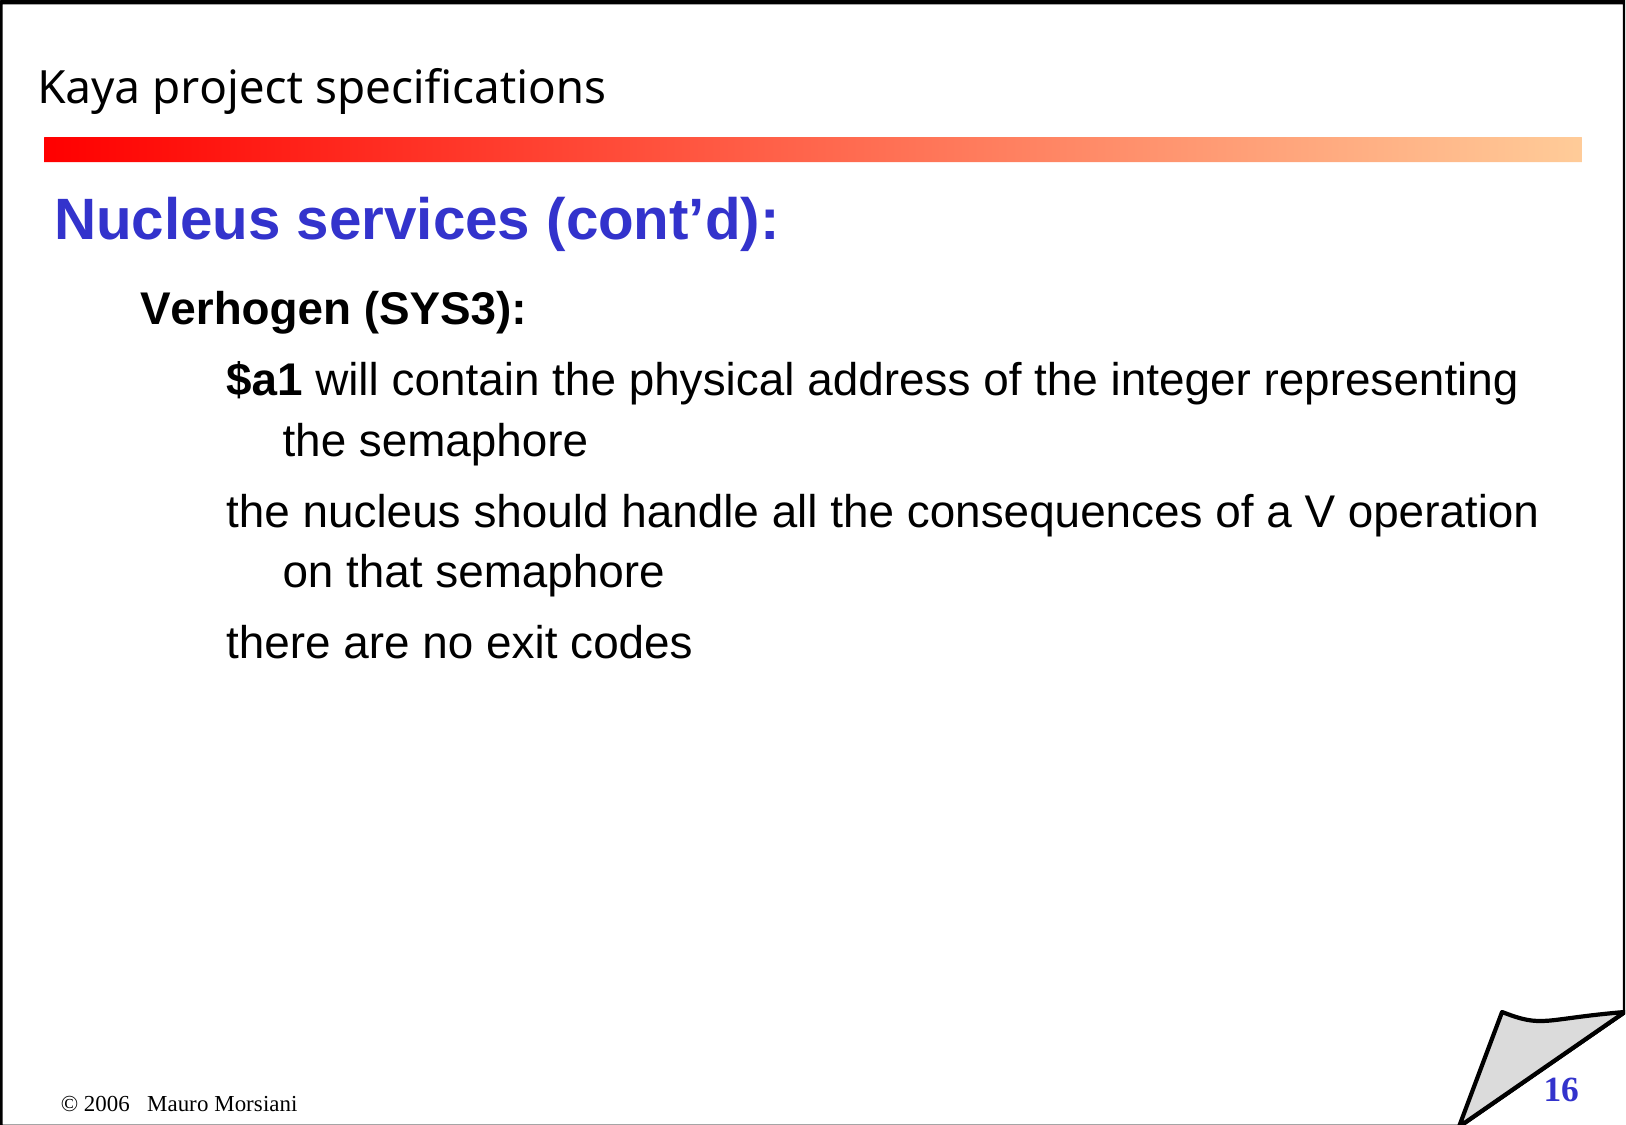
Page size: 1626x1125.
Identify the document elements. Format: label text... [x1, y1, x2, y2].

list Nucleus services (cont’d): Verhogen (SYS3): $a1 will contain the physical address of the integer representing the semaphore the nucleus should handle all the consequences of a V operation on that semaphore there are no exit codes [54, 187, 1571, 1124]
title Kaya project specifications [37, 44, 1588, 131]
